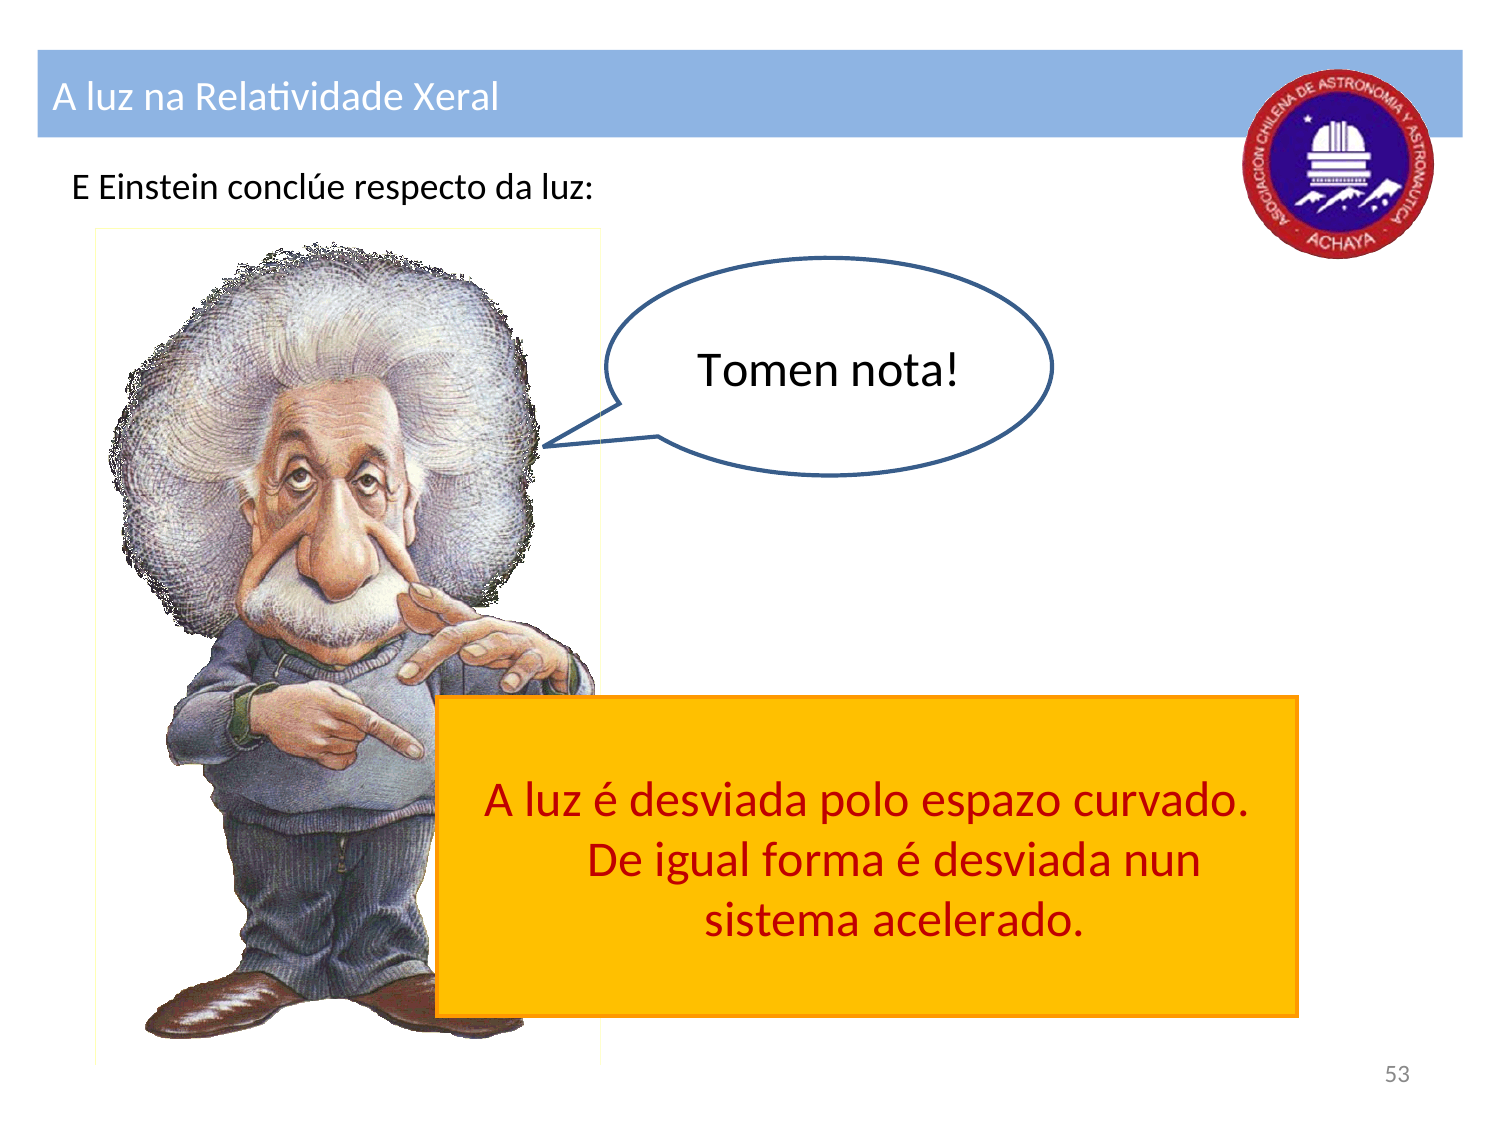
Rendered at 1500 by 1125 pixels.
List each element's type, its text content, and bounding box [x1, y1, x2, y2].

text_box A luz é desviada polo espazo curvado. De igual forma é desviada nun sistema acelerado. [437, 697, 1298, 1017]
picture [95, 228, 601, 1065]
text_box <número> [1074, 1042, 1426, 1103]
text_box A luz na Relatividade Xeral [37, 49, 1463, 138]
picture [1240, 67, 1436, 260]
text_box E Einstein conclúe respecto da luz: [56, 154, 1021, 215]
text_box Tomen nota! [601, 257, 1053, 476]
